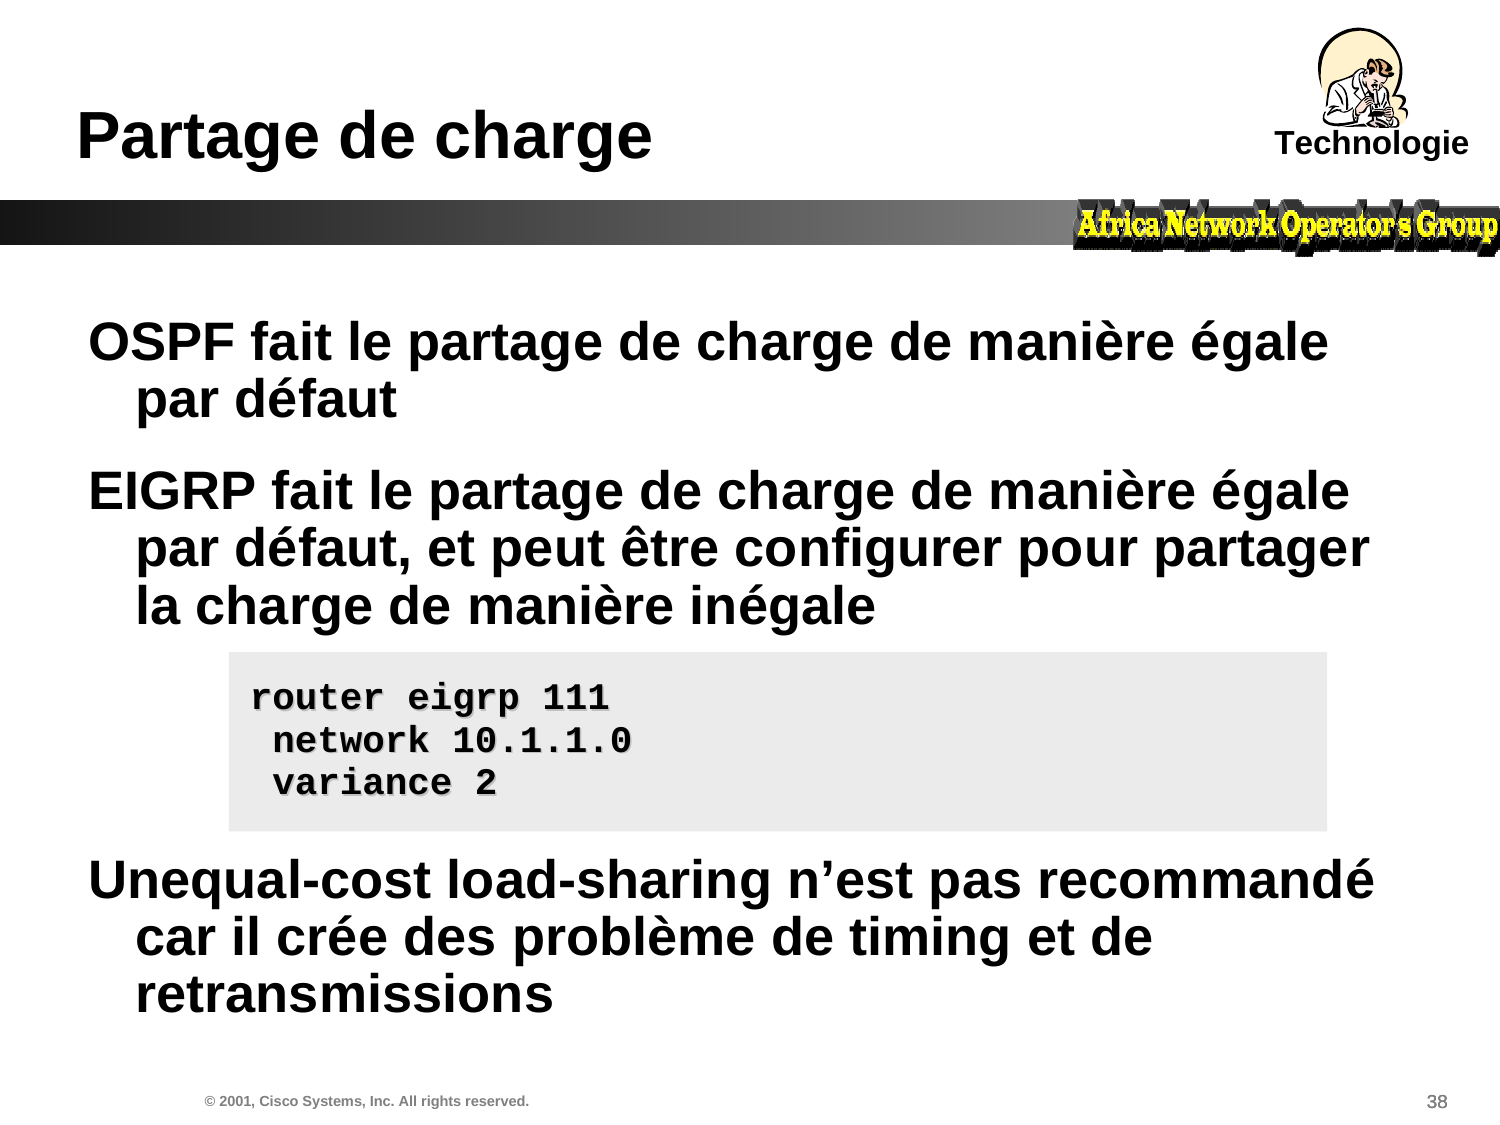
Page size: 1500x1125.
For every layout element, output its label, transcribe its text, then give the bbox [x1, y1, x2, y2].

list OSPF fait le partage de charge de manière égale par défaut EIGRP fait le partage de charge de manière égale par défaut, et peut être configurer pour partager la charge de manière inégale Unequal-cost load-sharing n’est pas recommandé car il crée des problème de timing et de retransmissions [74, 286, 1424, 1053]
picture [1070, 180, 1500, 275]
title Partage de charge [62, 41, 1314, 180]
picture [1317, 26, 1409, 118]
text_box router eigrp 111 network 10.1.1.0 variance 2 [237, 667, 1359, 817]
text_box Technologie [1262, 118, 1483, 168]
text_box [228, 652, 1328, 832]
